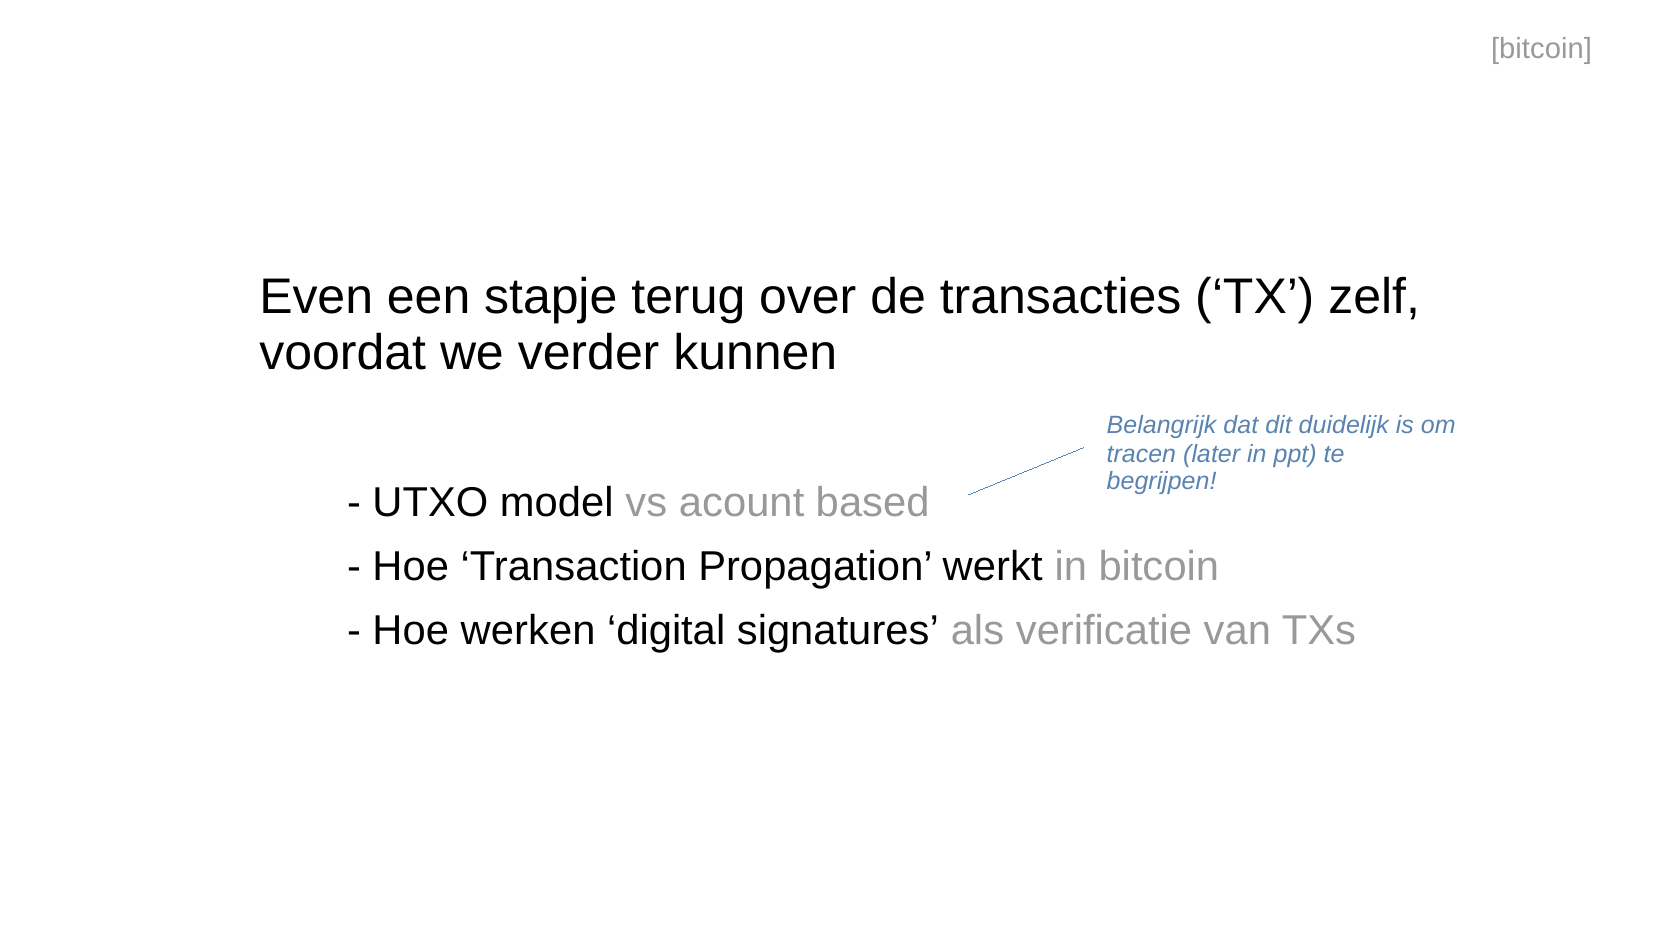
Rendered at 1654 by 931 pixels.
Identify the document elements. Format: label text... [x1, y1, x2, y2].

text_box Even een stapje terug over de transacties (‘TX’) zelf, voordat we verder kunnen [244, 260, 1461, 404]
text_box - UTXO model vs acount based - Hoe ‘Transaction Propagation’ werkt in bitcoin - Hoe werken ‘digital signatures’ als verificatie van TXs [332, 471, 1425, 708]
text_box Belangrijk dat dit duidelijk is om tracen (later in ppt) te begrijpen! [1091, 403, 1477, 490]
text_box [bitcoin] [1476, 24, 1623, 76]
